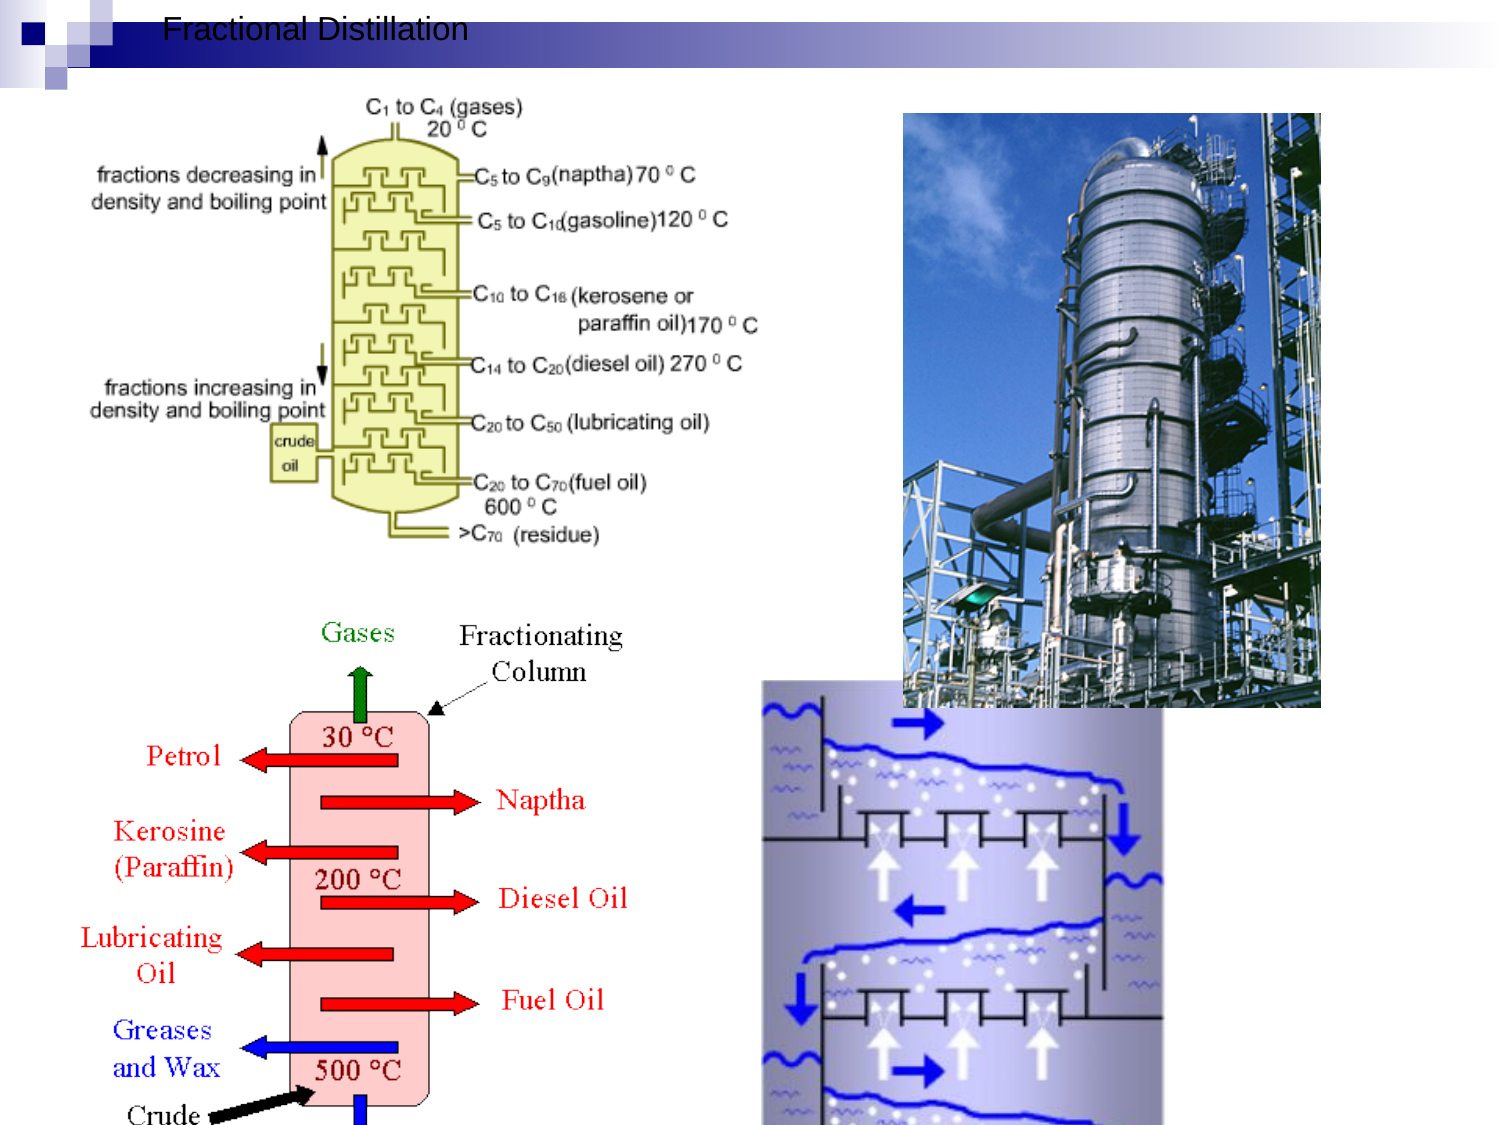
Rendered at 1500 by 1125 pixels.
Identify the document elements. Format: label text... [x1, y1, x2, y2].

text_box Fractional Distillation [147, 0, 485, 56]
picture [761, 113, 1321, 1125]
picture [64, 597, 643, 1125]
picture [64, 90, 768, 551]
